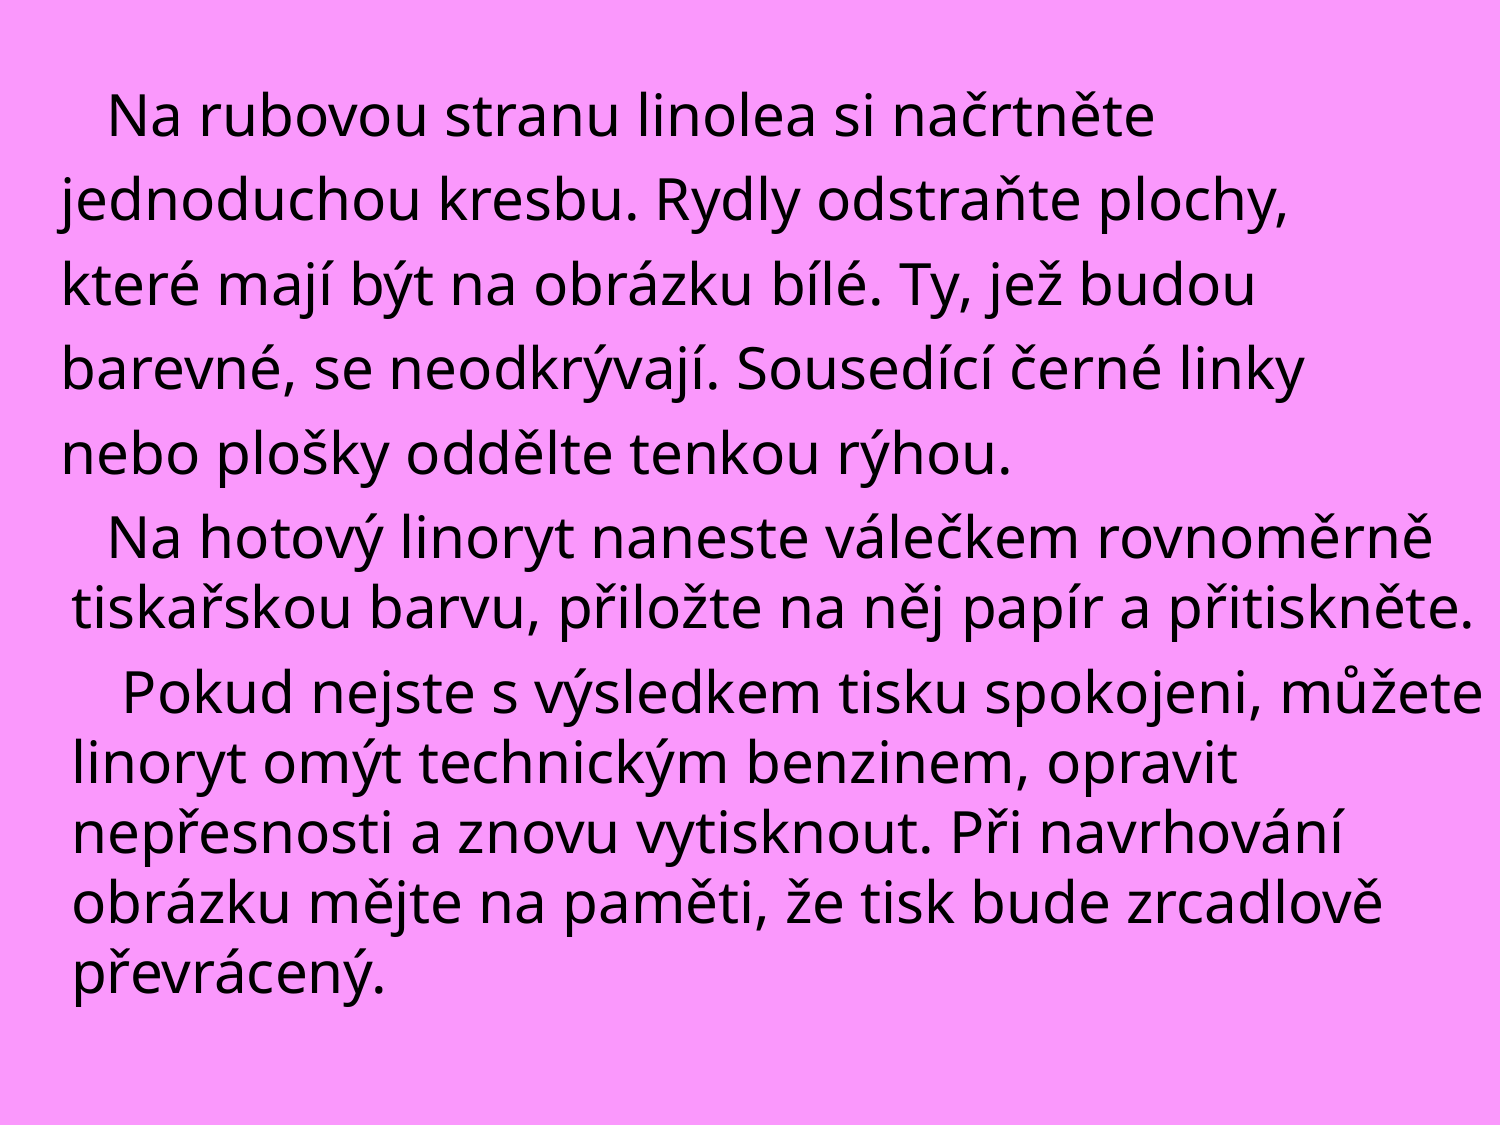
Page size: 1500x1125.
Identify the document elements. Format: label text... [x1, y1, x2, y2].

list Na rubovou stranu linolea si načrtněte jednoduchou kresbu. Rydly odstraňte plochy, které mají být na obrázku bílé. Ty, jež budou barevné, se neodkrývají. Sousedící černé linky nebo plošky oddělte tenkou rýhou. Na hotový linoryt naneste válečkem rovnoměrně tiskařskou barvu, přiložte na něj papír a přitiskněte. Pokud nejste s výsledkem tisku spokojeni, můžete linoryt omýt technickým benzinem, opravit nepřesnosti a znovu vytisknout. Při navrhování obrázku mějte na paměti, že tisk bude zrcadlově převrácený. [0, 70, 1500, 1125]
